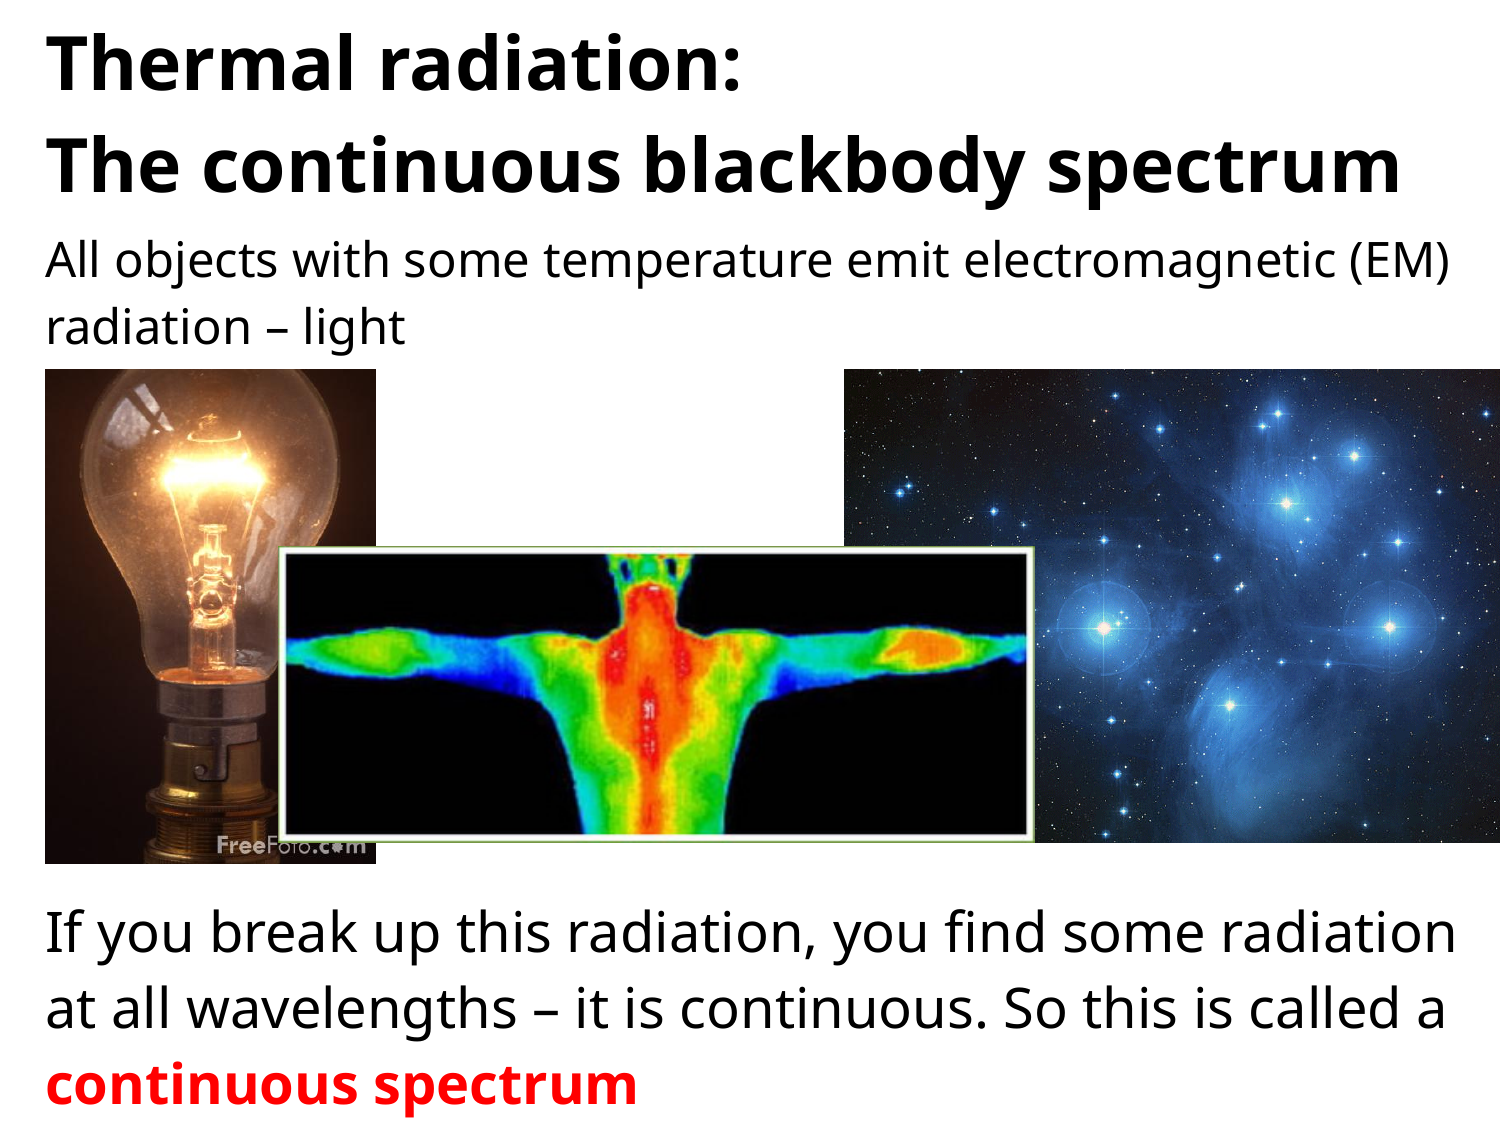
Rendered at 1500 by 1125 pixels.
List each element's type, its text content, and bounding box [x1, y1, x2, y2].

list All objects with some temperature emit electromagnetic (EM) radiation – light If you break up this radiation, you find some radiation at all wavelengths – it is continuous. So this is called a continuous spectrum [45, 224, 1471, 546]
title Thermal radiation: The continuous blackbody spectrum [45, 25, 1471, 200]
picture [45, 369, 1500, 864]
list All objects with some temperature emit electromagnetic (EM) radiation – light If you break up this radiation, you find some radiation at all wavelengths – it is continuous. So this is called a continuous spectrum [45, 843, 1471, 1125]
